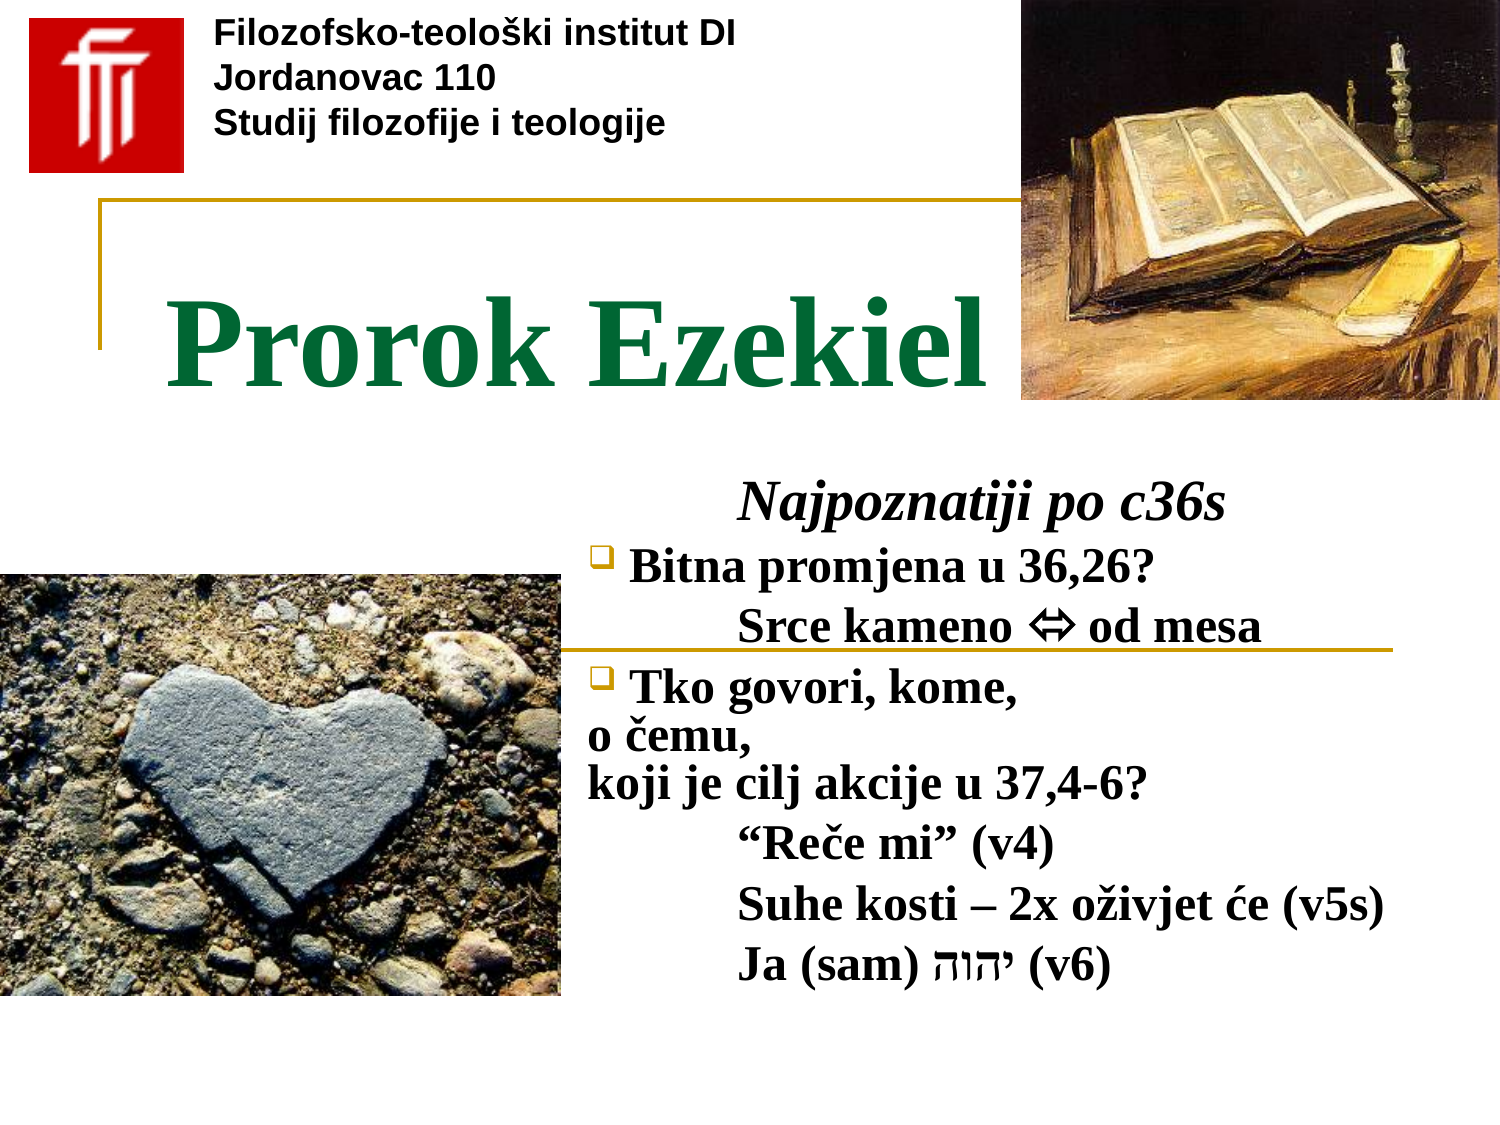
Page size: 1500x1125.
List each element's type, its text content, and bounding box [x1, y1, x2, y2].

picture [0, 574, 561, 996]
title Prorok Ezekiel [149, 249, 1401, 538]
picture [1021, 0, 1500, 400]
text_box Filozofsko-teološki institut DI Jordanovac 110 Studij filozofije i teologije [198, 0, 963, 151]
subtitle Najpoznatiji po c36s Bitna promjena u 36,26? Srce kameno  od mesa Tko govori, kome, o čemu, koji je cilj akcije u 37,4-6? “Reče mi” (v4) Suhe kosti – 2x oživjet će (v5s) Ja (sam) יהוה (v6) [572, 467, 1459, 1047]
picture [29, 18, 184, 173]
